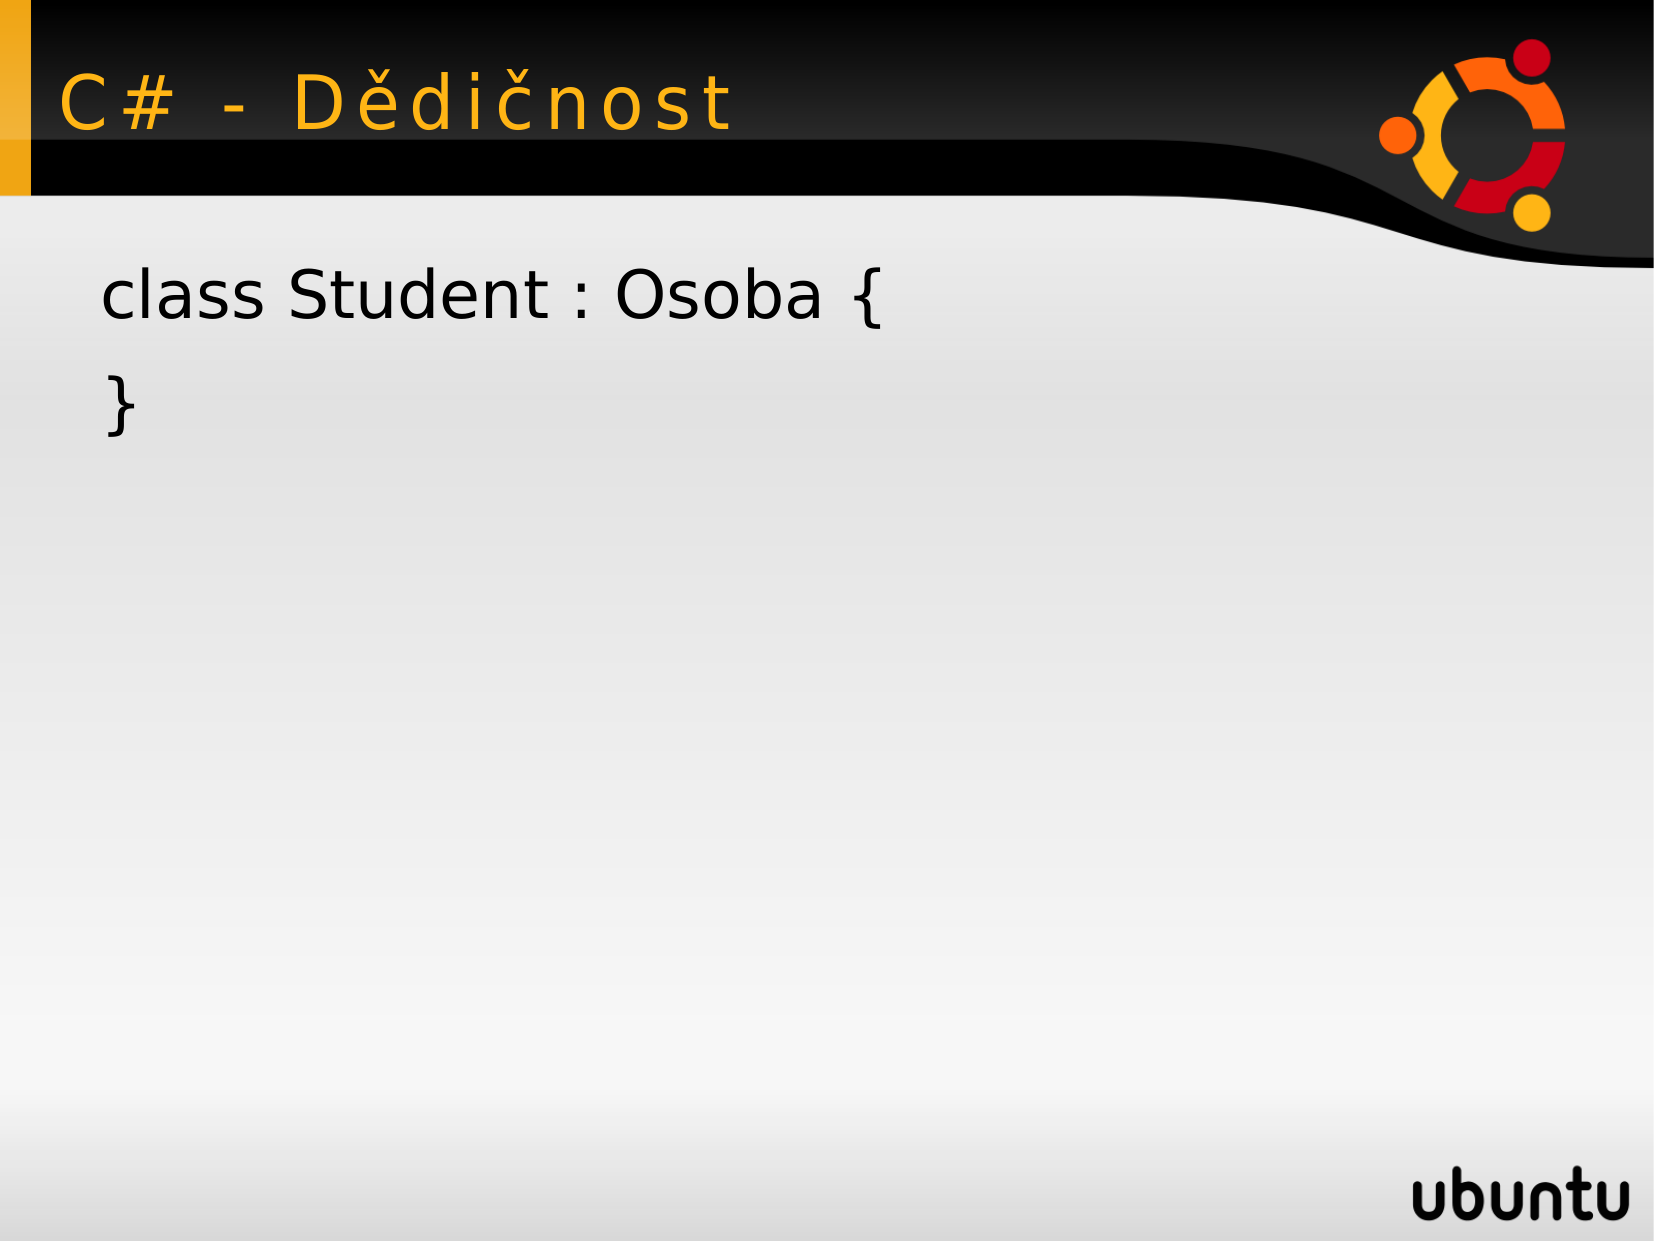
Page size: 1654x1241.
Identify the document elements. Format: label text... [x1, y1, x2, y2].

picture [0, 0, 1654, 1241]
list class Student : Osoba { } [82, 256, 1571, 1076]
title C# - Dědičnost [59, 36, 1270, 171]
